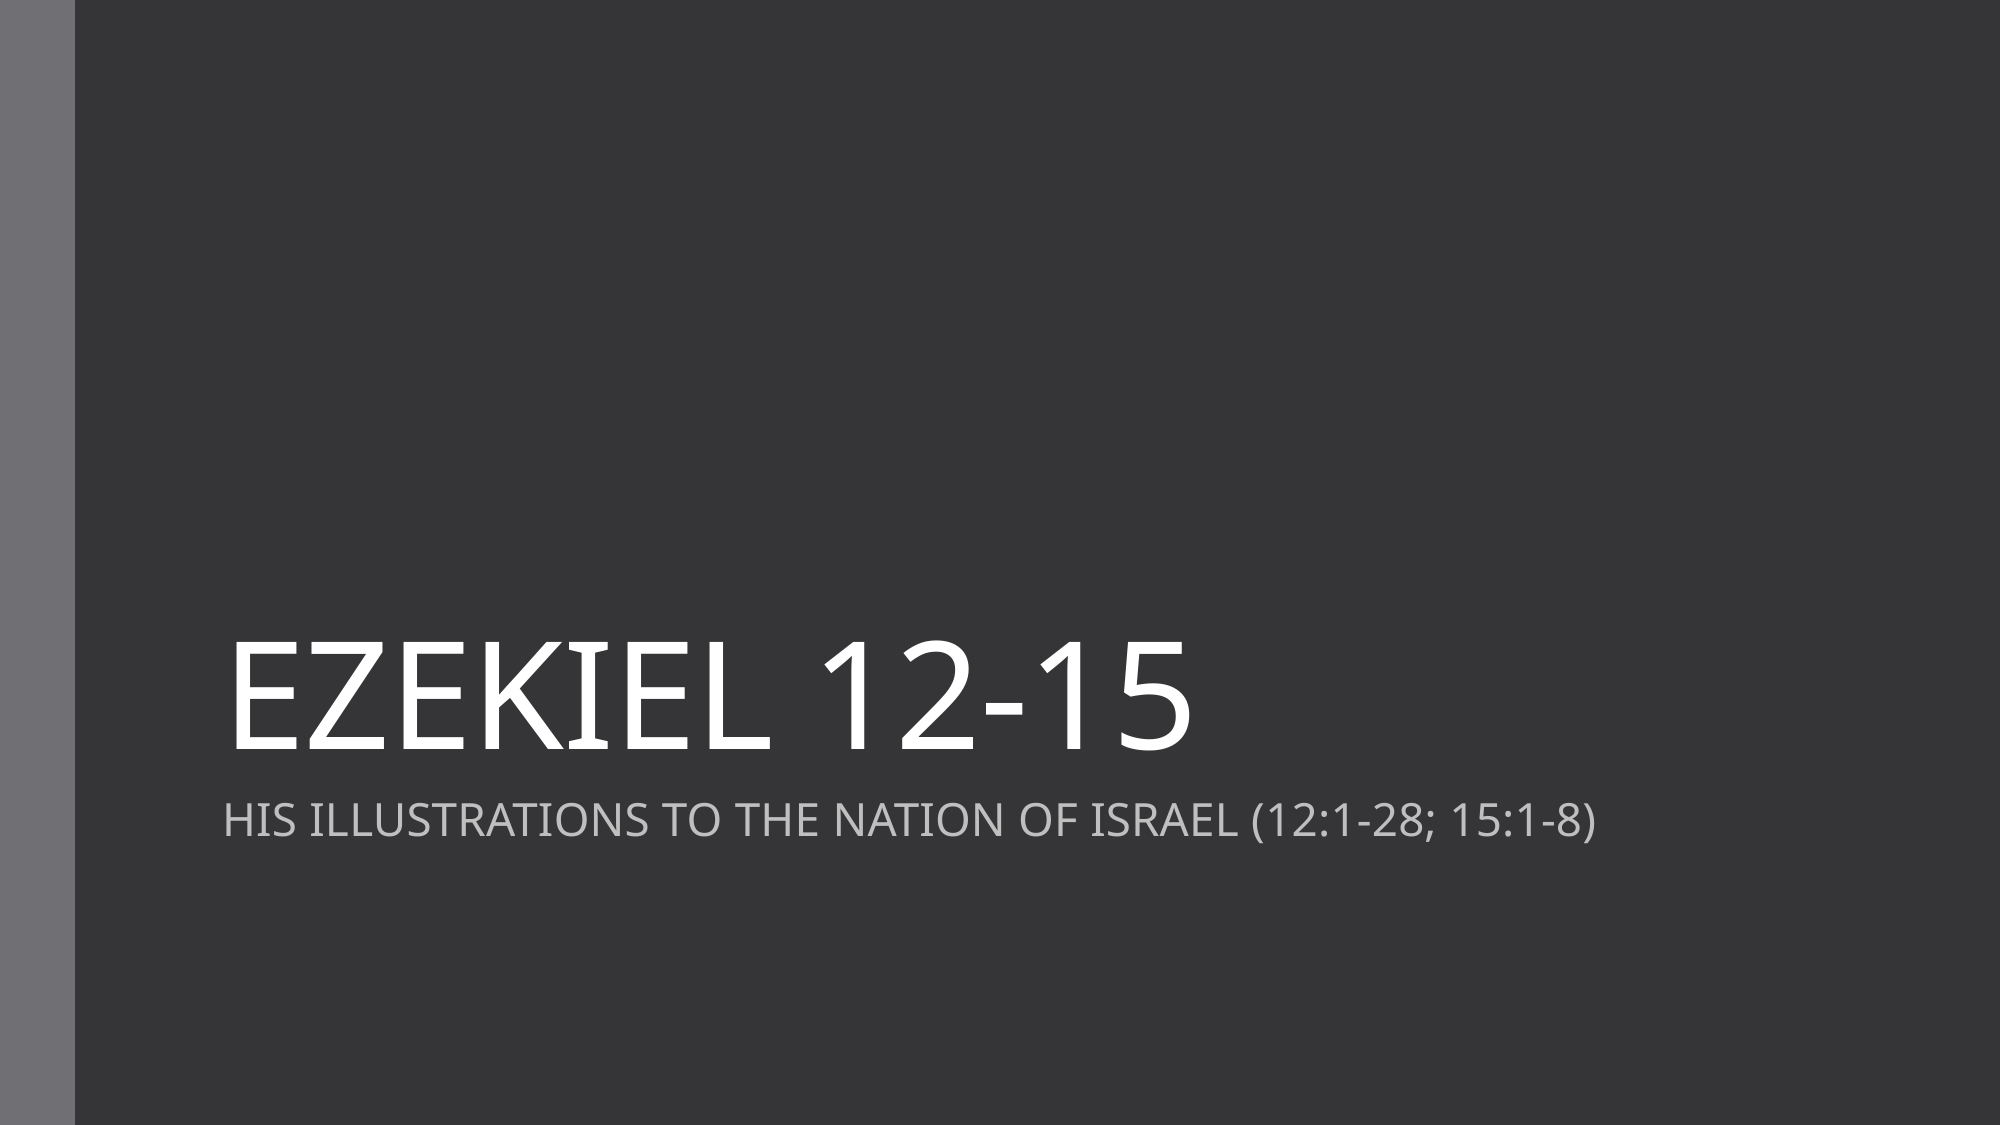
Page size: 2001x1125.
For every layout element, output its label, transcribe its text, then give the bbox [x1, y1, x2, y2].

title EZEKIEL 12-15 [206, 124, 1752, 787]
subtitle HIS ILLUSTRATIONS TO THE NATION OF ISRAEL (12:1-28; 15:1-8) [206, 787, 1752, 1066]
